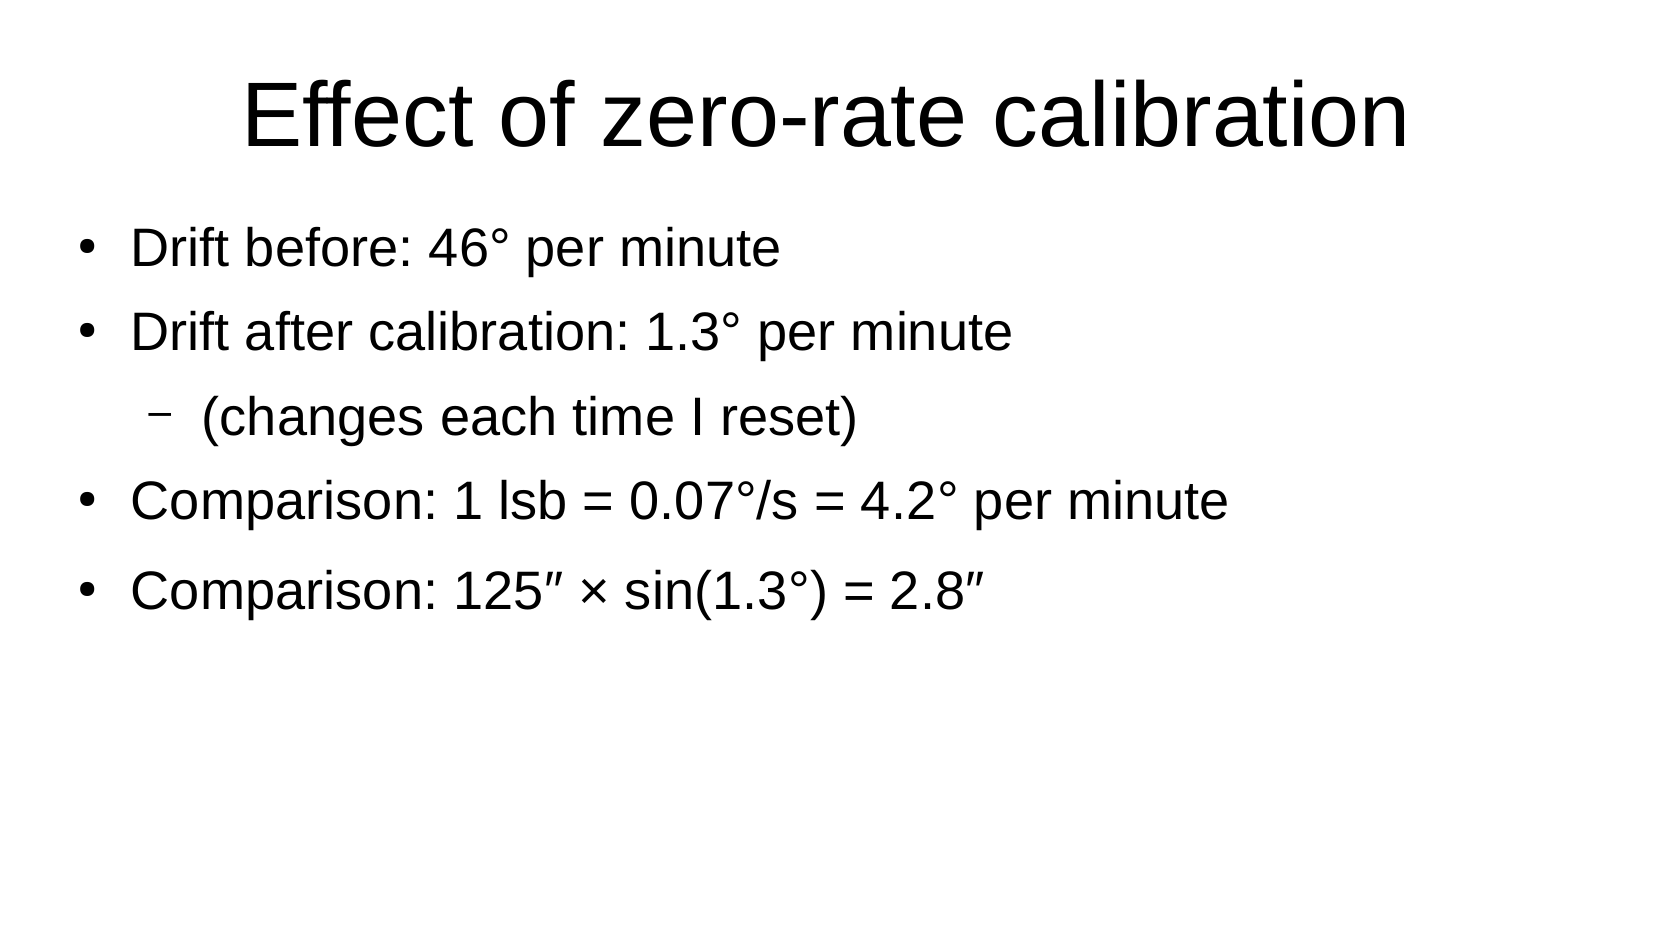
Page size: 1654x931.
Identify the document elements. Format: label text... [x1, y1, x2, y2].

list Drift before: 46° per minute Drift after calibration: 1.3° per minute (changes each time I reset) Comparison: 1 lsb = 0.07°/s = 4.2° per minute Comparison: 125″ × sin(1.3°) = 2.8″ [60, 217, 1549, 758]
title Effect of zero-rate calibration [82, 37, 1571, 193]
